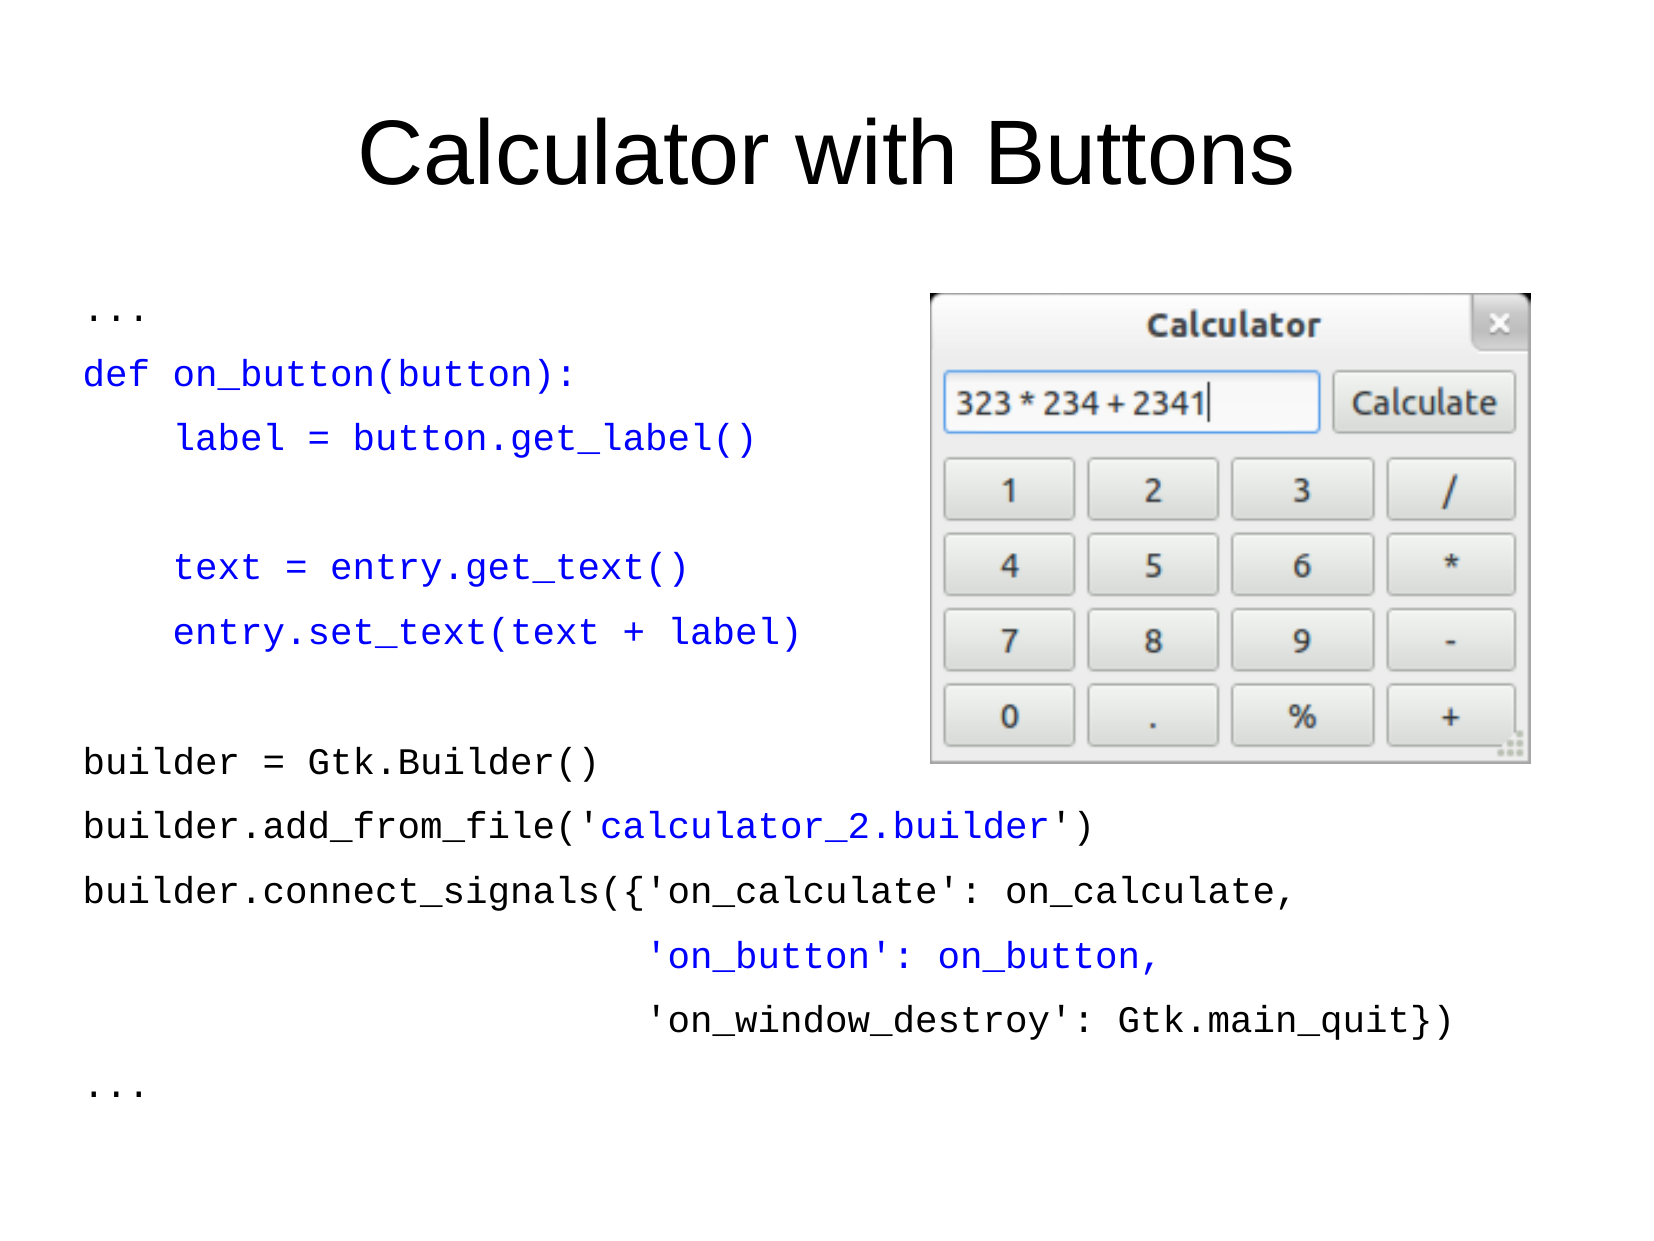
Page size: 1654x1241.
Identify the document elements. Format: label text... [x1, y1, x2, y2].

picture [930, 293, 1531, 764]
title Calculator with Buttons [82, 49, 1571, 257]
list ... def on_button(button): label = button.get_label() text = entry.get_text() entry.set_text(text + label) builder = Gtk.Builder() builder.add_from_file('calculator_2.builder') builder.connect_signals({'on_calculate': on_calculate, 'on_button': on_button, 'on_window_destroy': Gtk.main_quit}) ... [82, 290, 1571, 1109]
